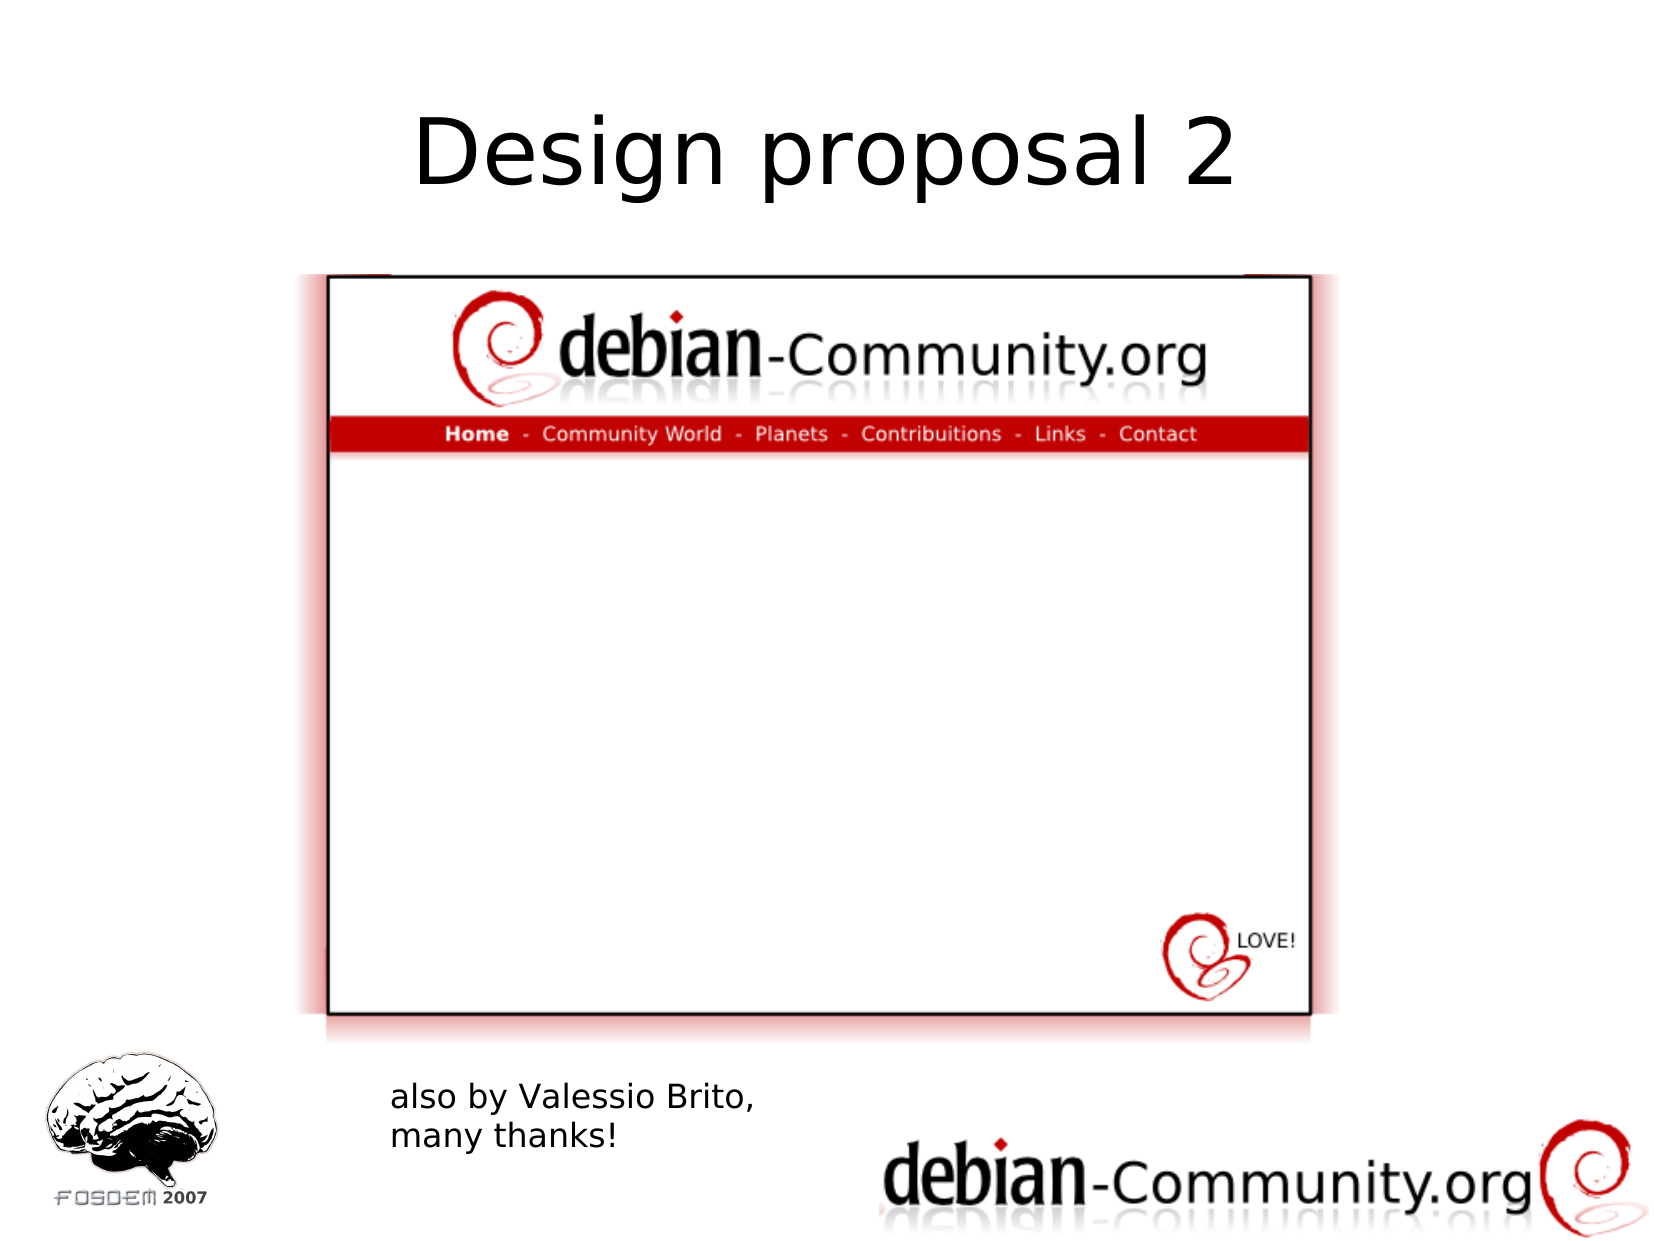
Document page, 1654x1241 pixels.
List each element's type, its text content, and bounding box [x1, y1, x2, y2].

text_box also by Valessio Brito, many thanks! [375, 1070, 764, 1163]
title Design proposal 2 [82, 49, 1571, 257]
picture [37, 274, 1654, 1241]
